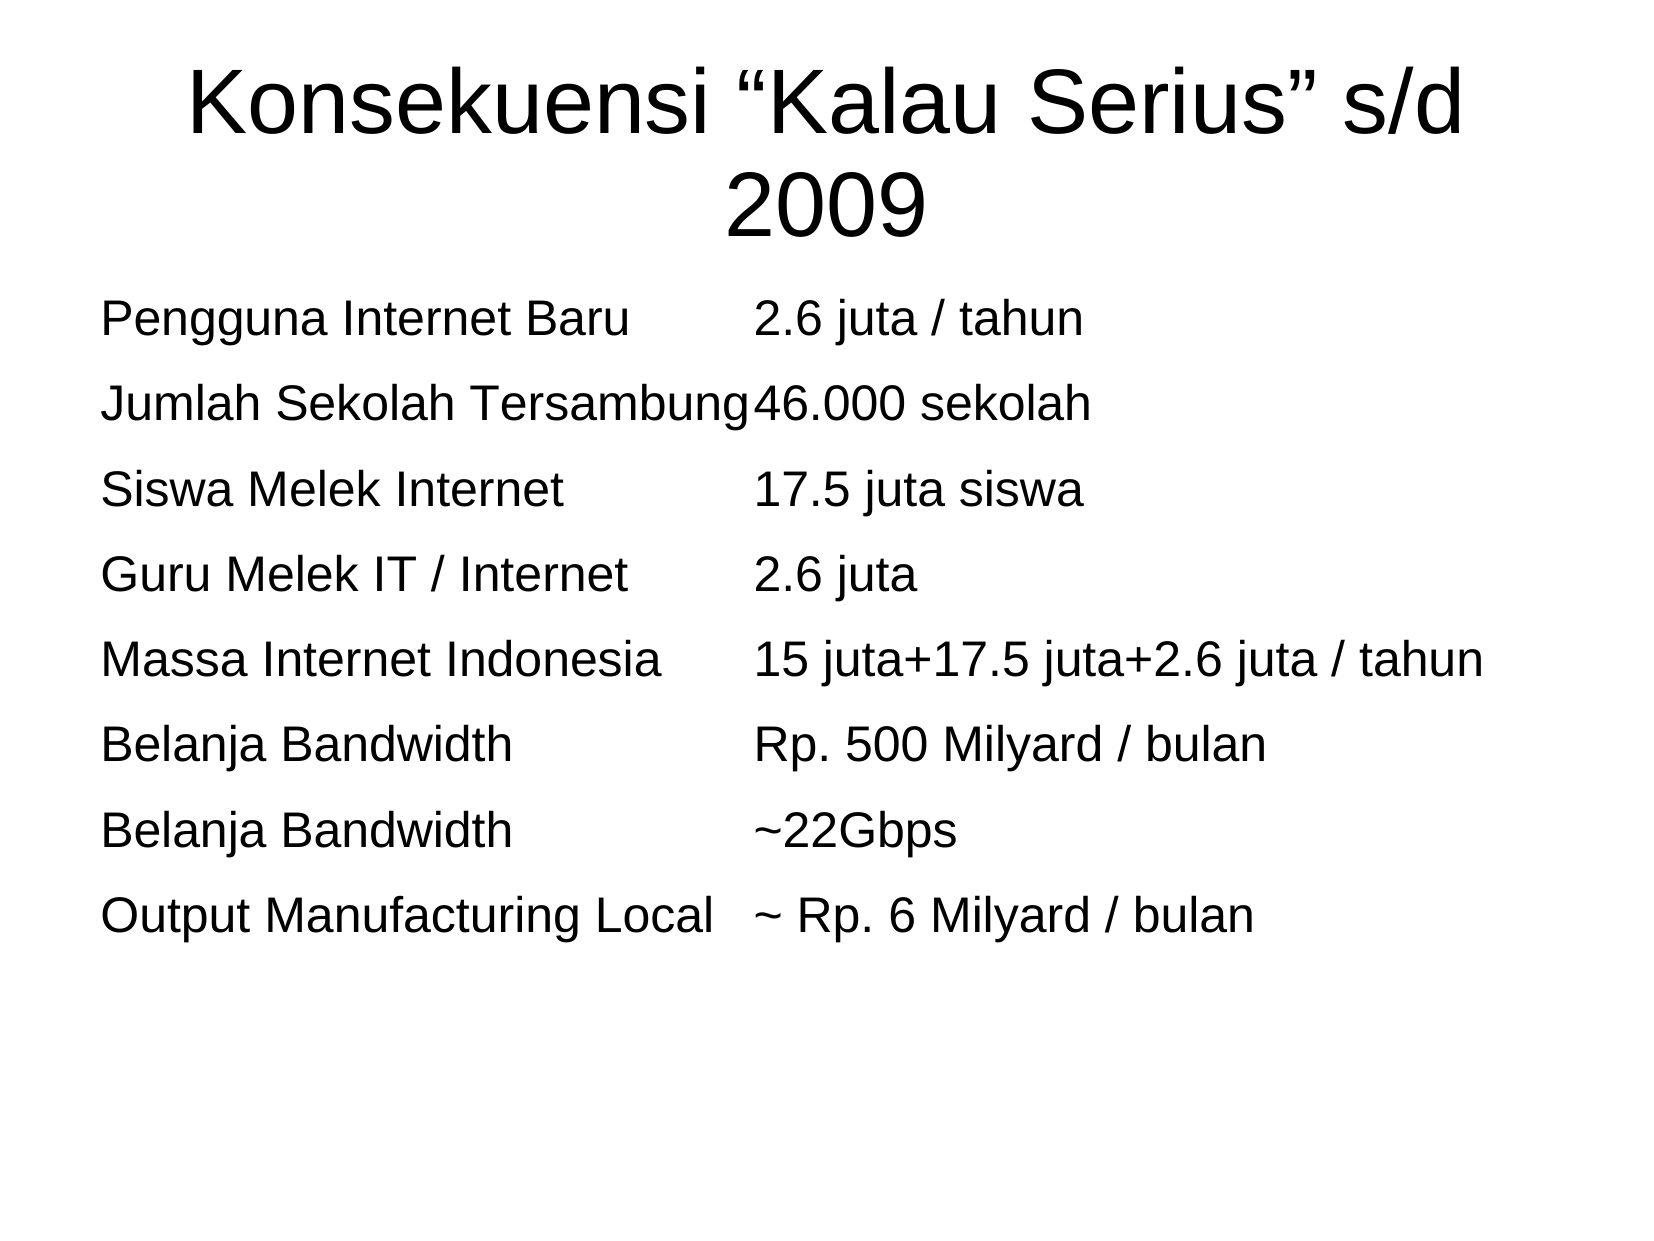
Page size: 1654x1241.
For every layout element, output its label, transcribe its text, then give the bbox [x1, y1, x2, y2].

title Konsekuensi “Kalau Serius” s/d 2009 [82, 16, 1571, 290]
list Pengguna Internet Baru 2.6 juta / tahun Jumlah Sekolah Tersambung 46.000 sekolah Siswa Melek Internet 17.5 juta siswa Guru Melek IT / Internet 2.6 juta Massa Internet Indonesia 15 juta+17.5 juta+2.6 juta / tahun Belanja Bandwidth Rp. 500 Milyard / bulan Belanja Bandwidth ~22Gbps Output Manufacturing Local ~ Rp. 6 Milyard / bulan [82, 290, 1571, 1094]
